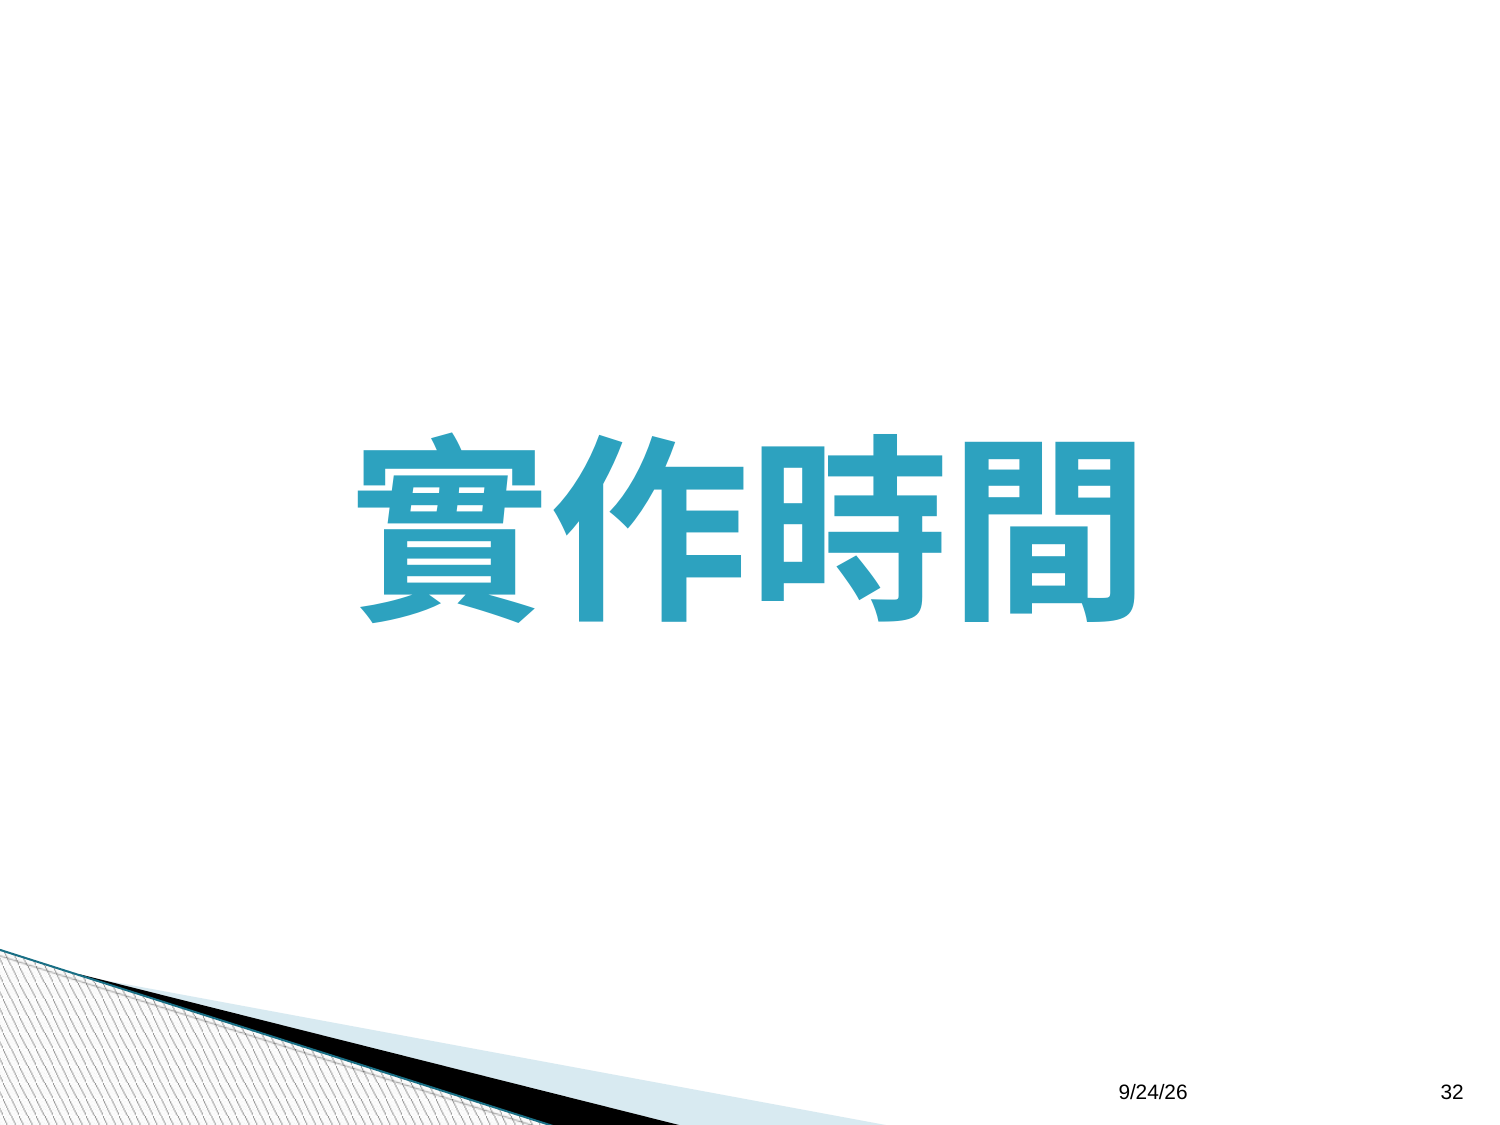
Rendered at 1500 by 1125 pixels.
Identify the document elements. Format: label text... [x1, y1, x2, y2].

picture [0, 952, 543, 1125]
text_box 實作時間 [334, 397, 1165, 652]
slide_number 4/25/19 [1103, 1051, 1418, 1112]
slide_number <編號> [1418, 1051, 1479, 1112]
